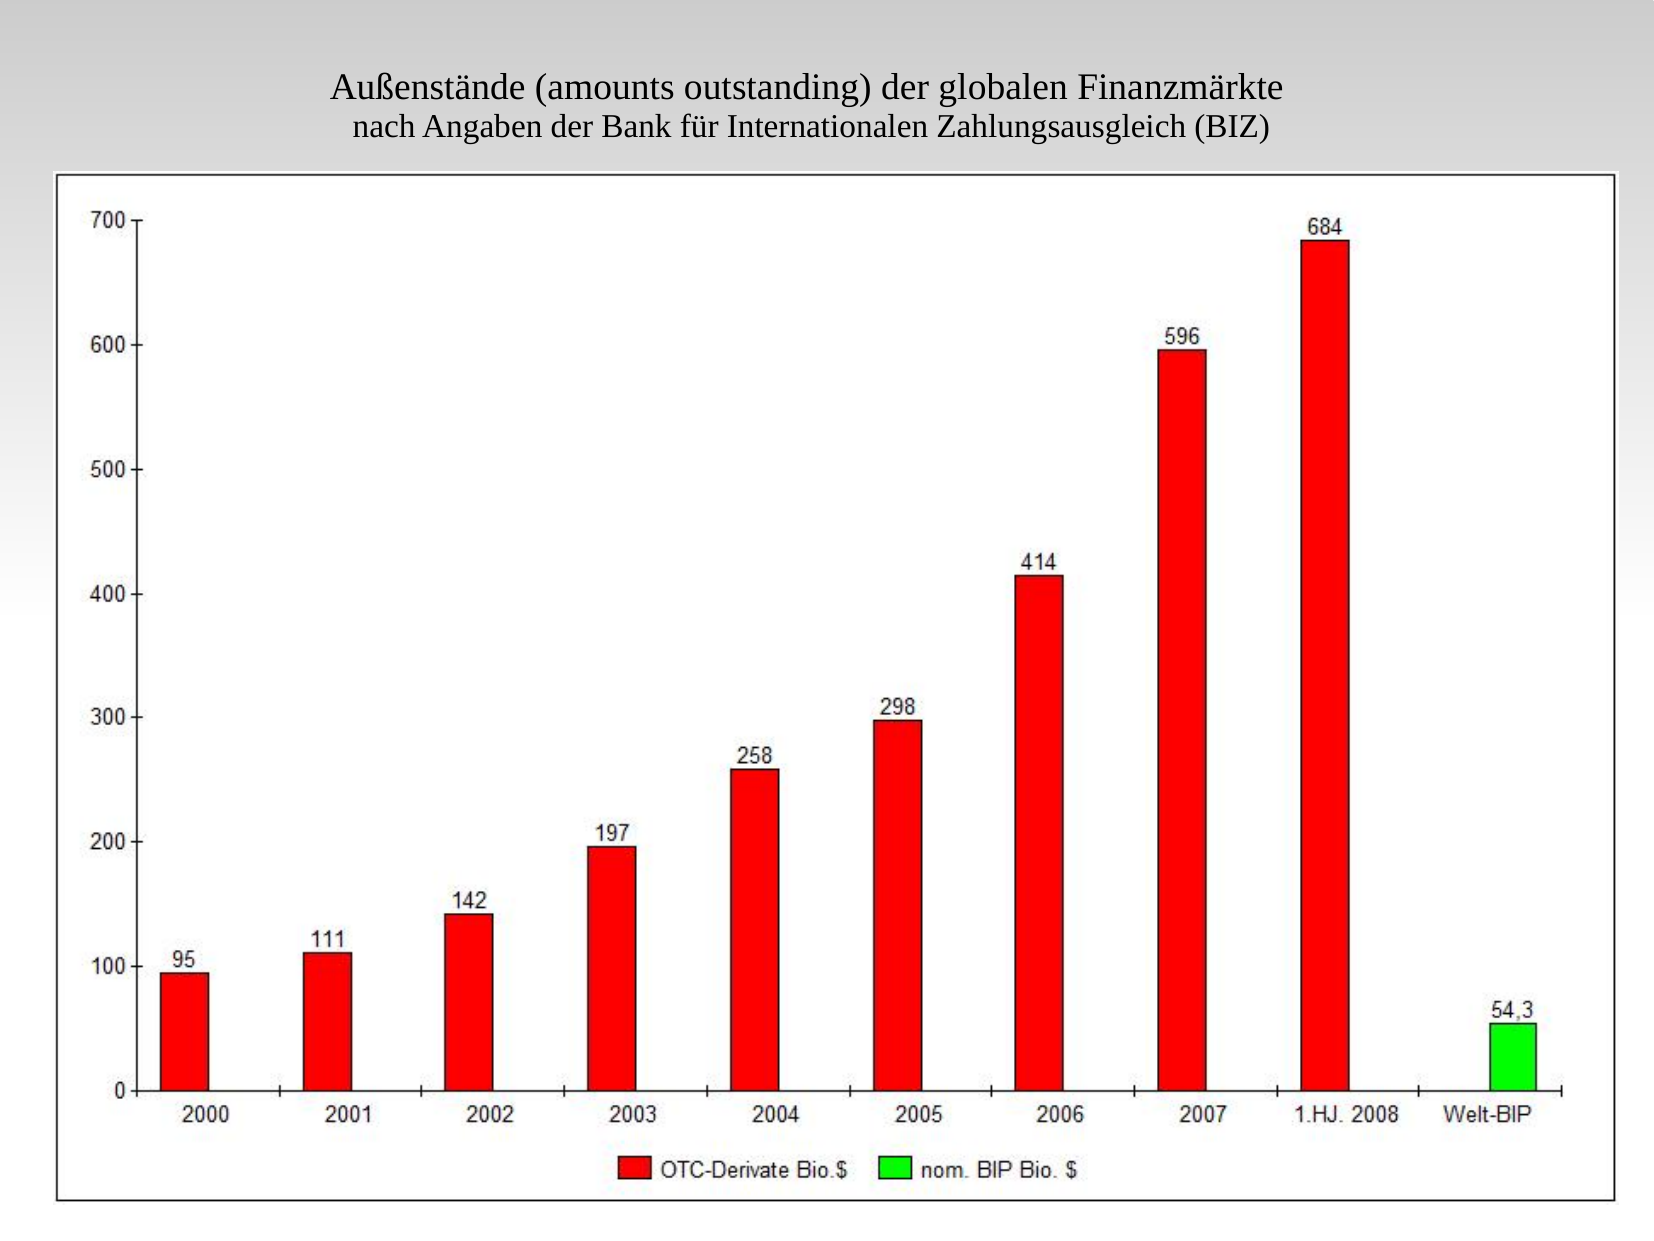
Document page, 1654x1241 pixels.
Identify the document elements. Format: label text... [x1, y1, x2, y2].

picture [53, 171, 1619, 1205]
text_box Außenstände (amounts outstanding) der globalen Finanzmärkte nach Angaben der Bank für Internationalen Zahlungsausgleich (BIZ) [315, 59, 1335, 153]
